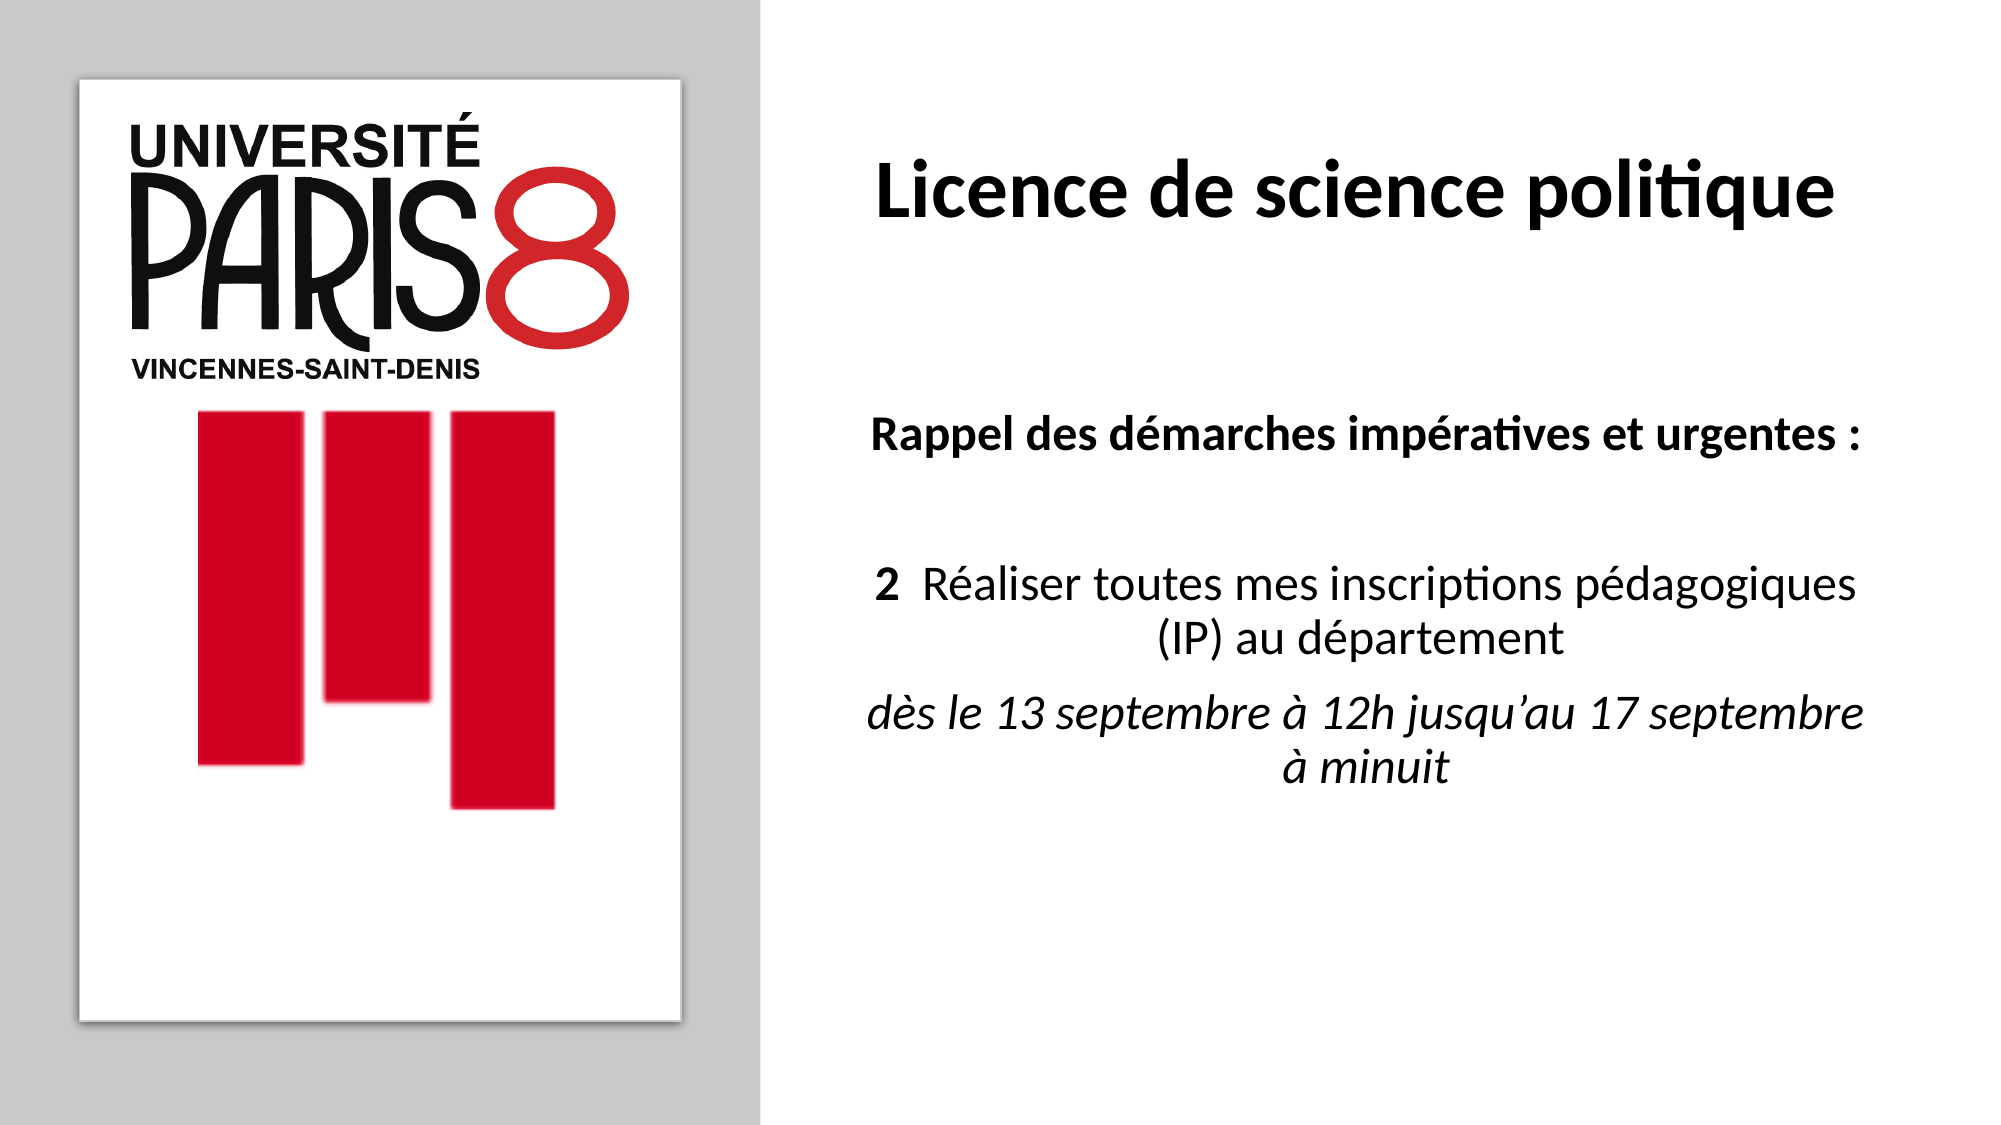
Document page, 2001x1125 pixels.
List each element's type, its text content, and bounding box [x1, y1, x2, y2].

picture [131, 112, 629, 379]
list Rappel des démarches impératives et urgentes : 2 Réaliser toutes mes inscriptions pédagogiques (IP) au département dès le 13 septembre à 12h jusqu’au 17 septembre à minuit [839, 399, 1893, 1021]
picture [198, 409, 563, 816]
title Licence de science politique [839, 103, 1893, 379]
text_box [0, 0, 761, 1125]
